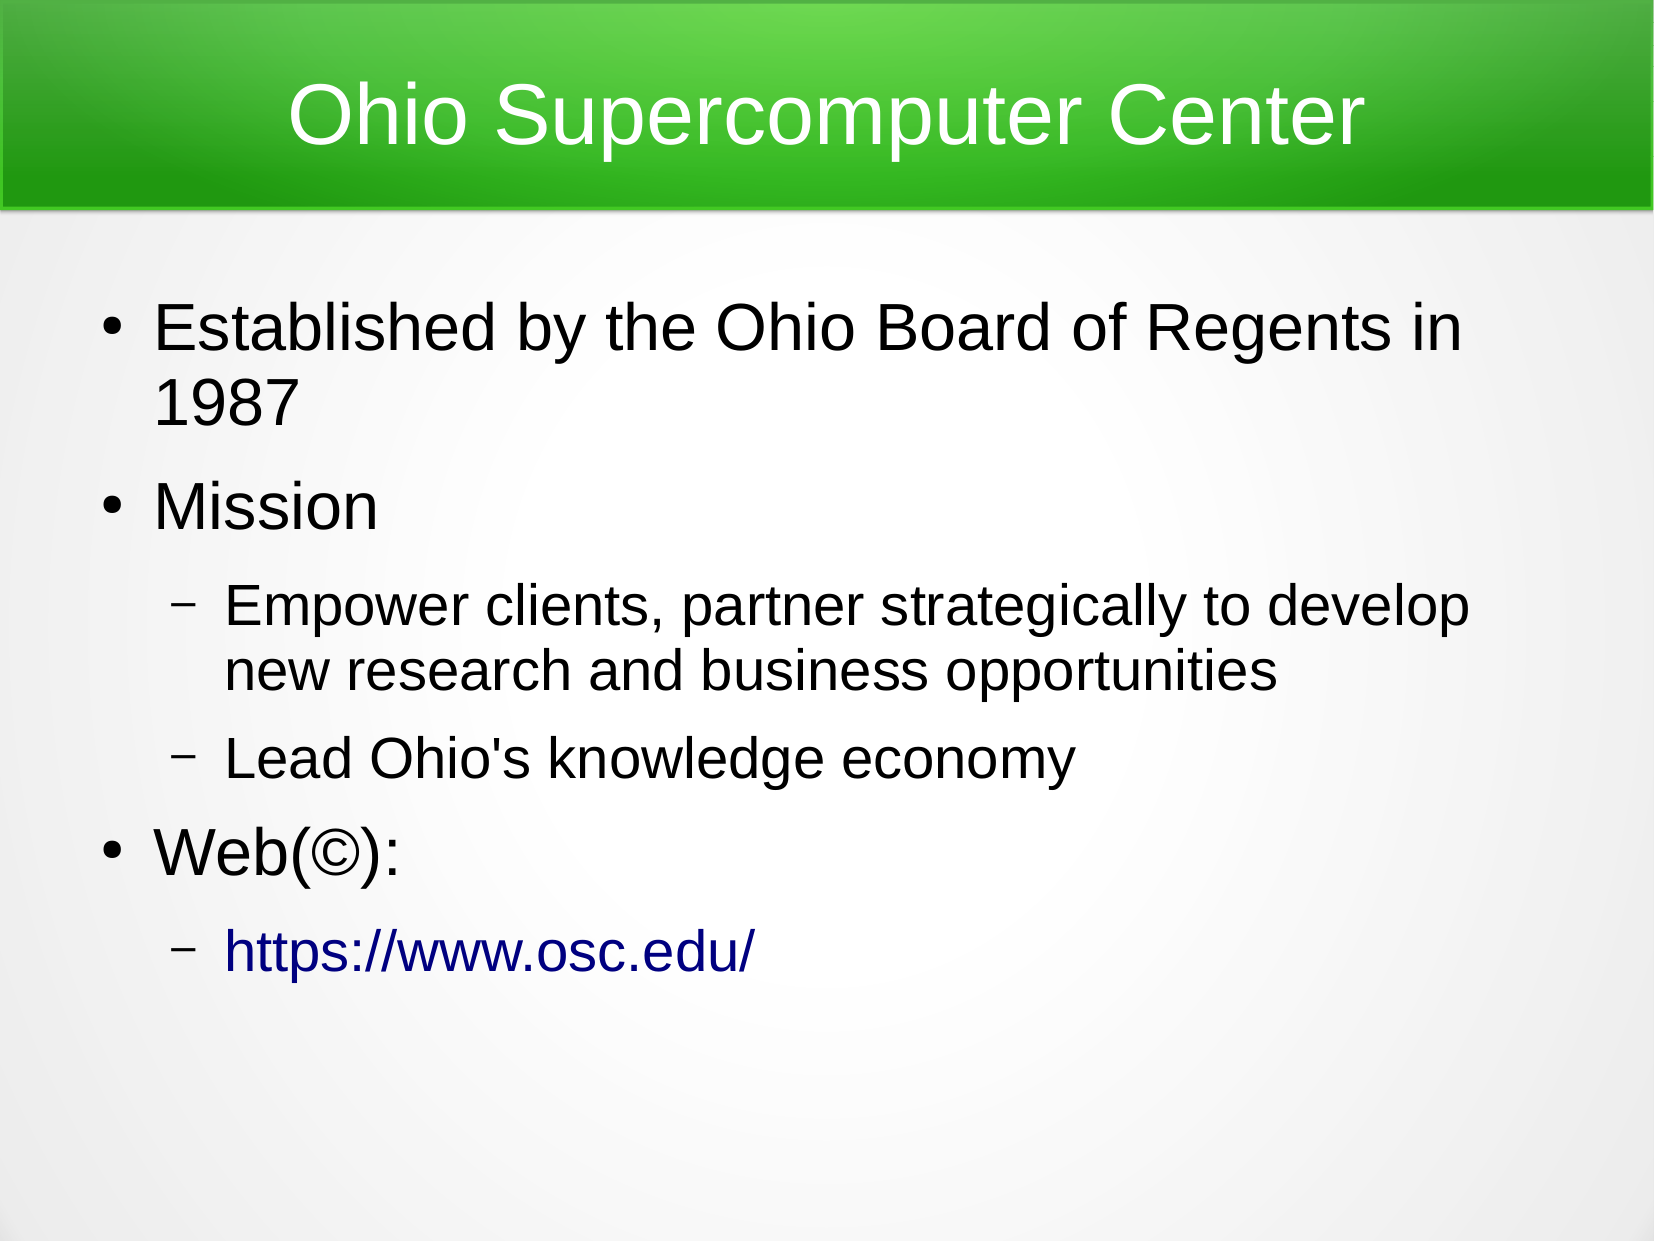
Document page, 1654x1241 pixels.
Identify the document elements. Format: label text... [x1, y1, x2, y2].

list Established by the Ohio Board of Regents in 1987 Mission Empower clients, partner strategically to develop new research and business opportunities Lead Ohio's knowledge economy Web(©): https://www.osc.edu/ [82, 290, 1538, 1010]
title Ohio Supercomputer Center [82, 49, 1571, 179]
